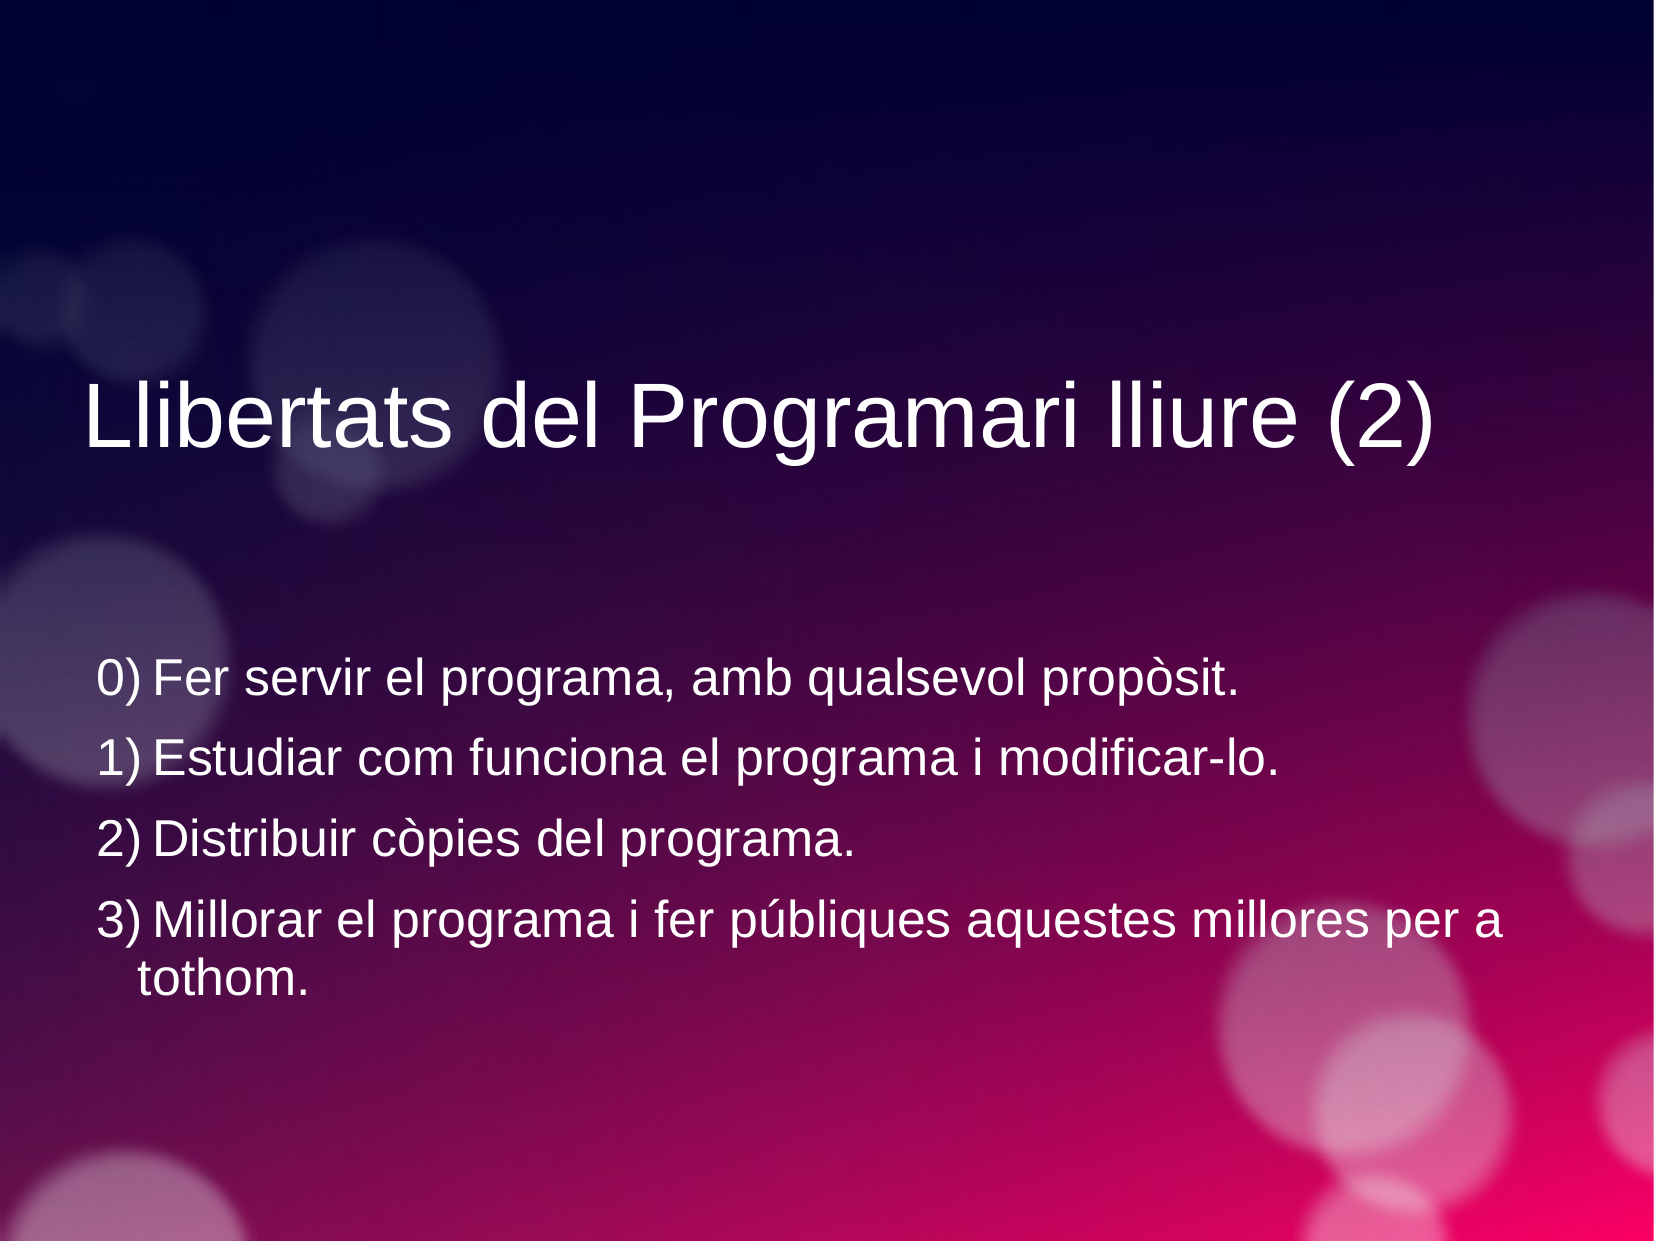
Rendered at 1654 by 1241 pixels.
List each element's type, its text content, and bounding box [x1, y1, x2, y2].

picture [0, 0, 1654, 1241]
title Llibertats del Programari lliure (2) [82, 312, 1571, 520]
list Fer servir el programa, amb qualsevol propòsit. Estudiar com funciona el programa i modificar-lo. Distribuir còpies del programa. Millorar el programa i fer públiques aquestes millores per a tothom. [82, 566, 1571, 1010]
